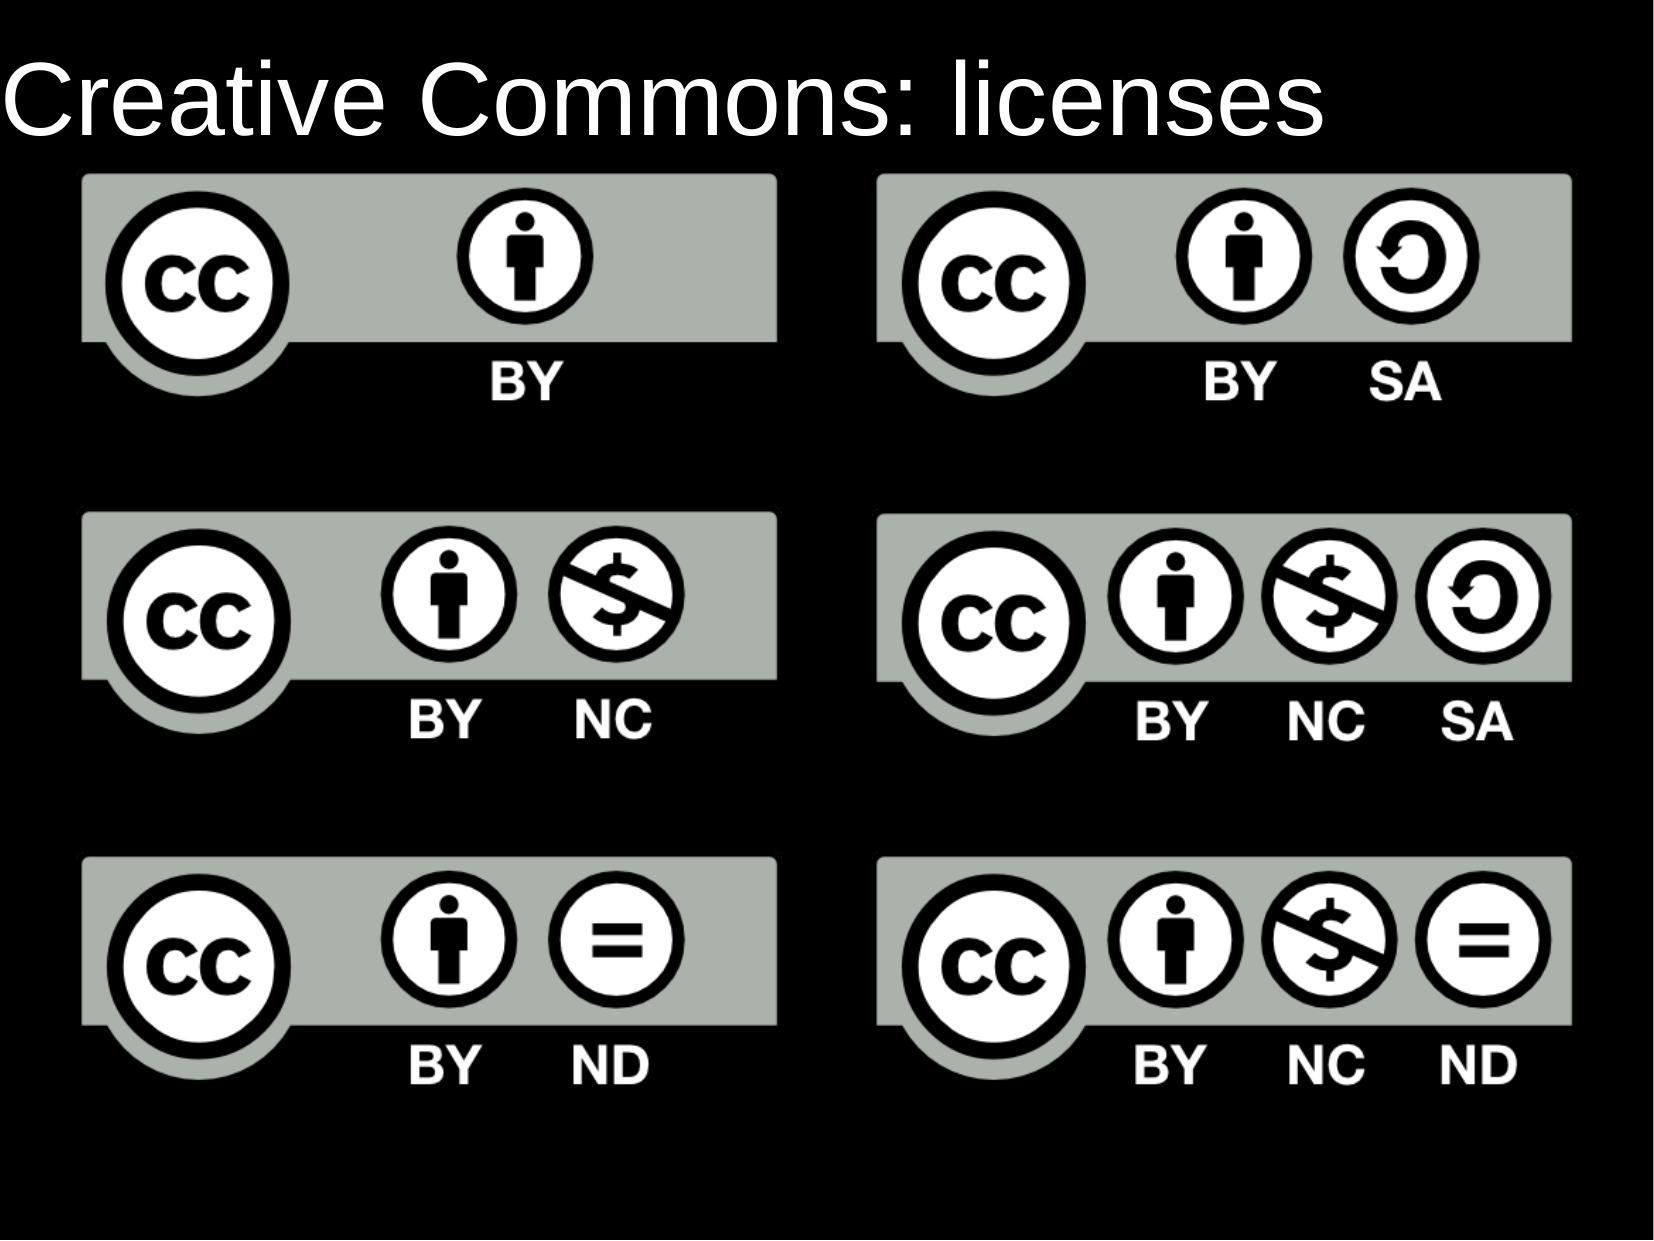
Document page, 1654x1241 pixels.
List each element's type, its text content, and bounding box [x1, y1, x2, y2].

picture [871, 168, 1578, 416]
text_box Creative Commons: licenses [0, 40, 1328, 158]
picture [76, 168, 783, 416]
picture [871, 508, 1578, 756]
picture [76, 506, 783, 754]
picture [76, 851, 783, 1100]
picture [871, 851, 1578, 1100]
